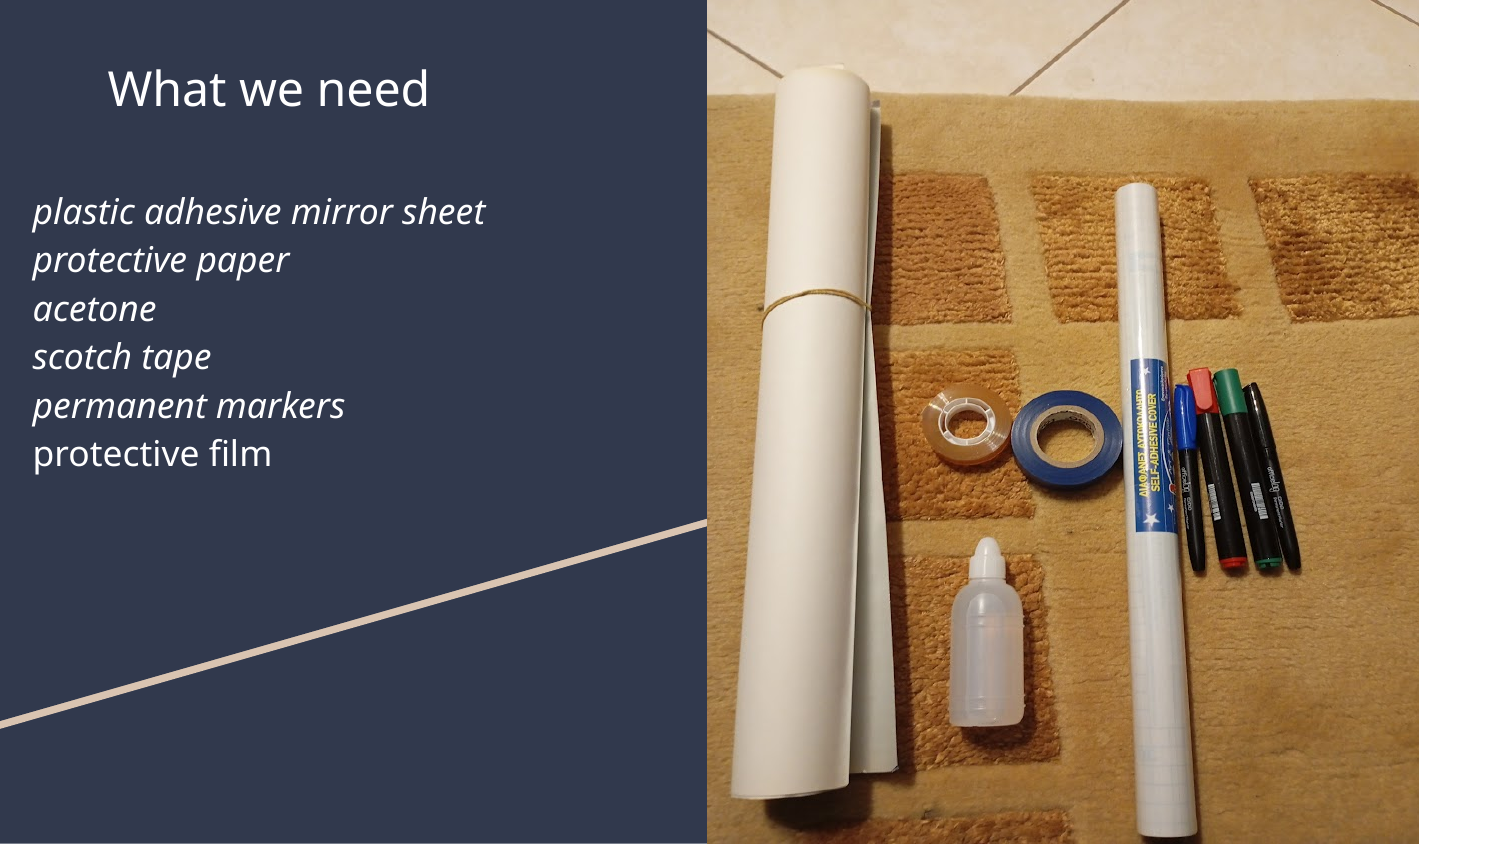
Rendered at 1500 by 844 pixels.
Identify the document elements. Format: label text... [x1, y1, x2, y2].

title What we need plastic adhesive mirror sheet protective paper acetone scotch tape permanent markers protective film [17, 39, 702, 713]
picture [707, 0, 1419, 844]
